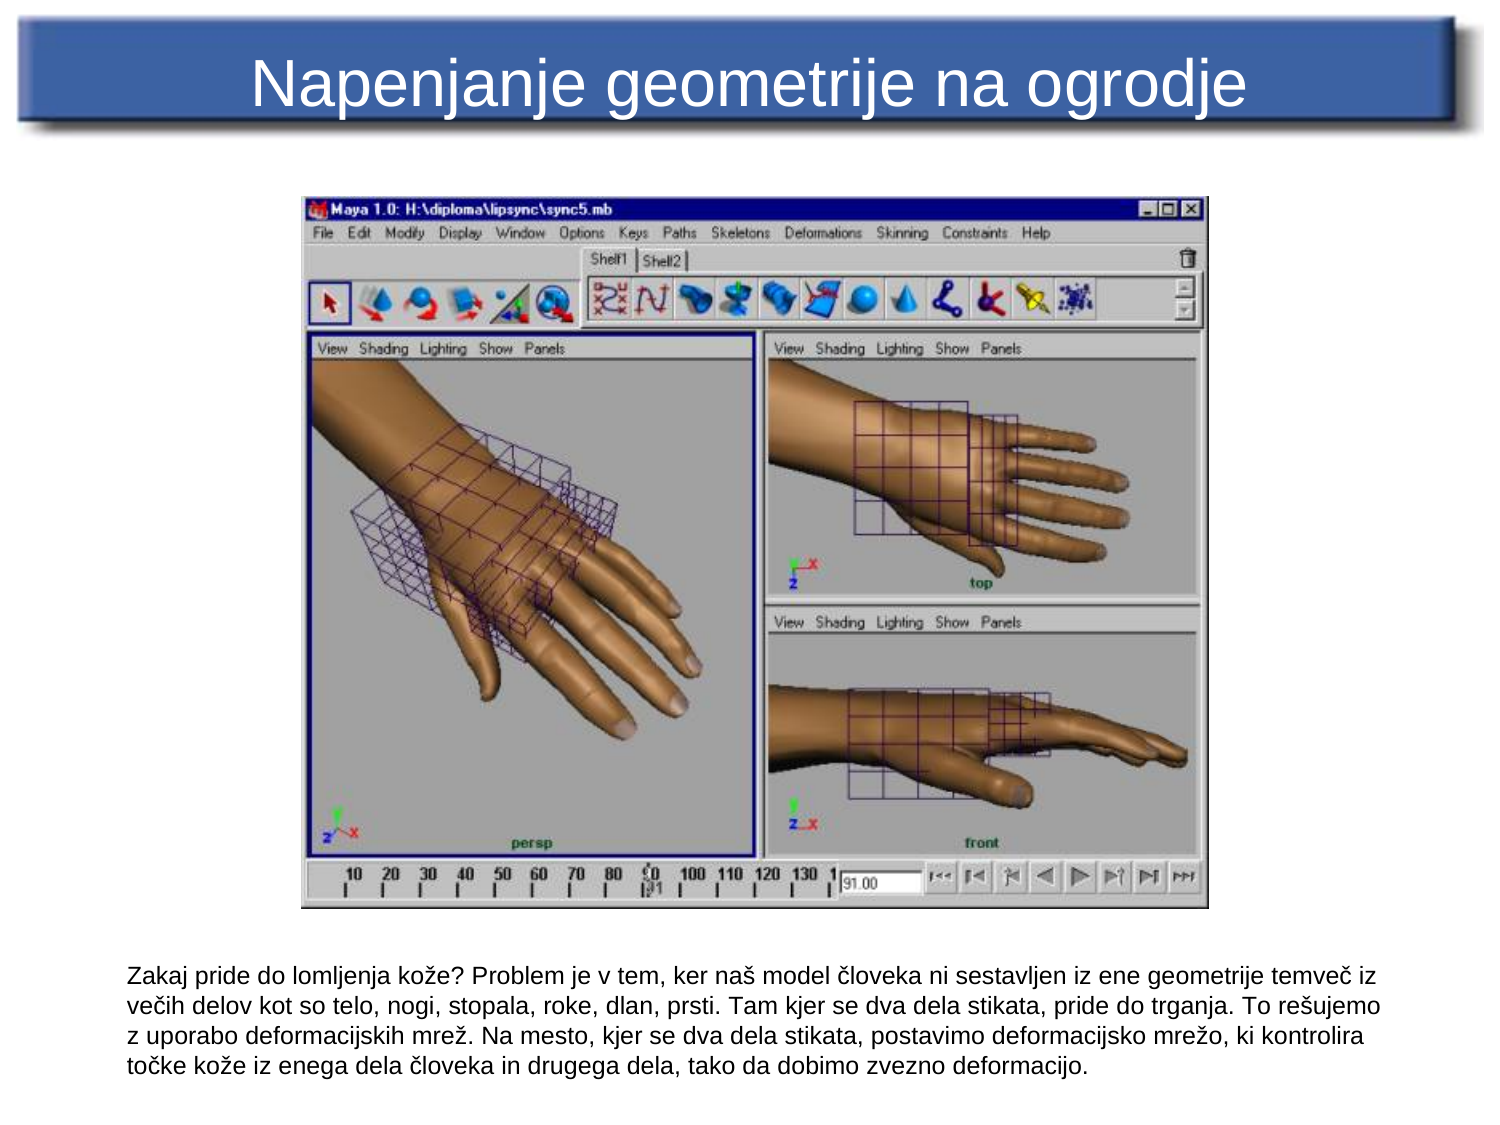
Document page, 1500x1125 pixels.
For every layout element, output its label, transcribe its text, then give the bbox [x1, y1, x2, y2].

text_box Zakaj pride do lomljenja kože? Problem je v tem, ker naš model človeka ni sestavljen iz ene geometrije temveč iz večih delov kot so telo, nogi, stopala, roke, dlan, prsti. Tam kjer se dva dela stikata, pride do trganja. To rešujemo z uporabo deformacijskih mrež. Na mesto, kjer se dva dela stikata, postavimo deformacijsko mrežo, ki kontrolira točke kože iz enega dela človeka in drugega dela, tako da dobimo zvezno deformacijo. [112, 952, 1400, 1088]
picture [16, 13, 1484, 141]
picture [301, 196, 1209, 909]
title Napenjanje geometrije na ogrodje [75, 31, 1426, 128]
